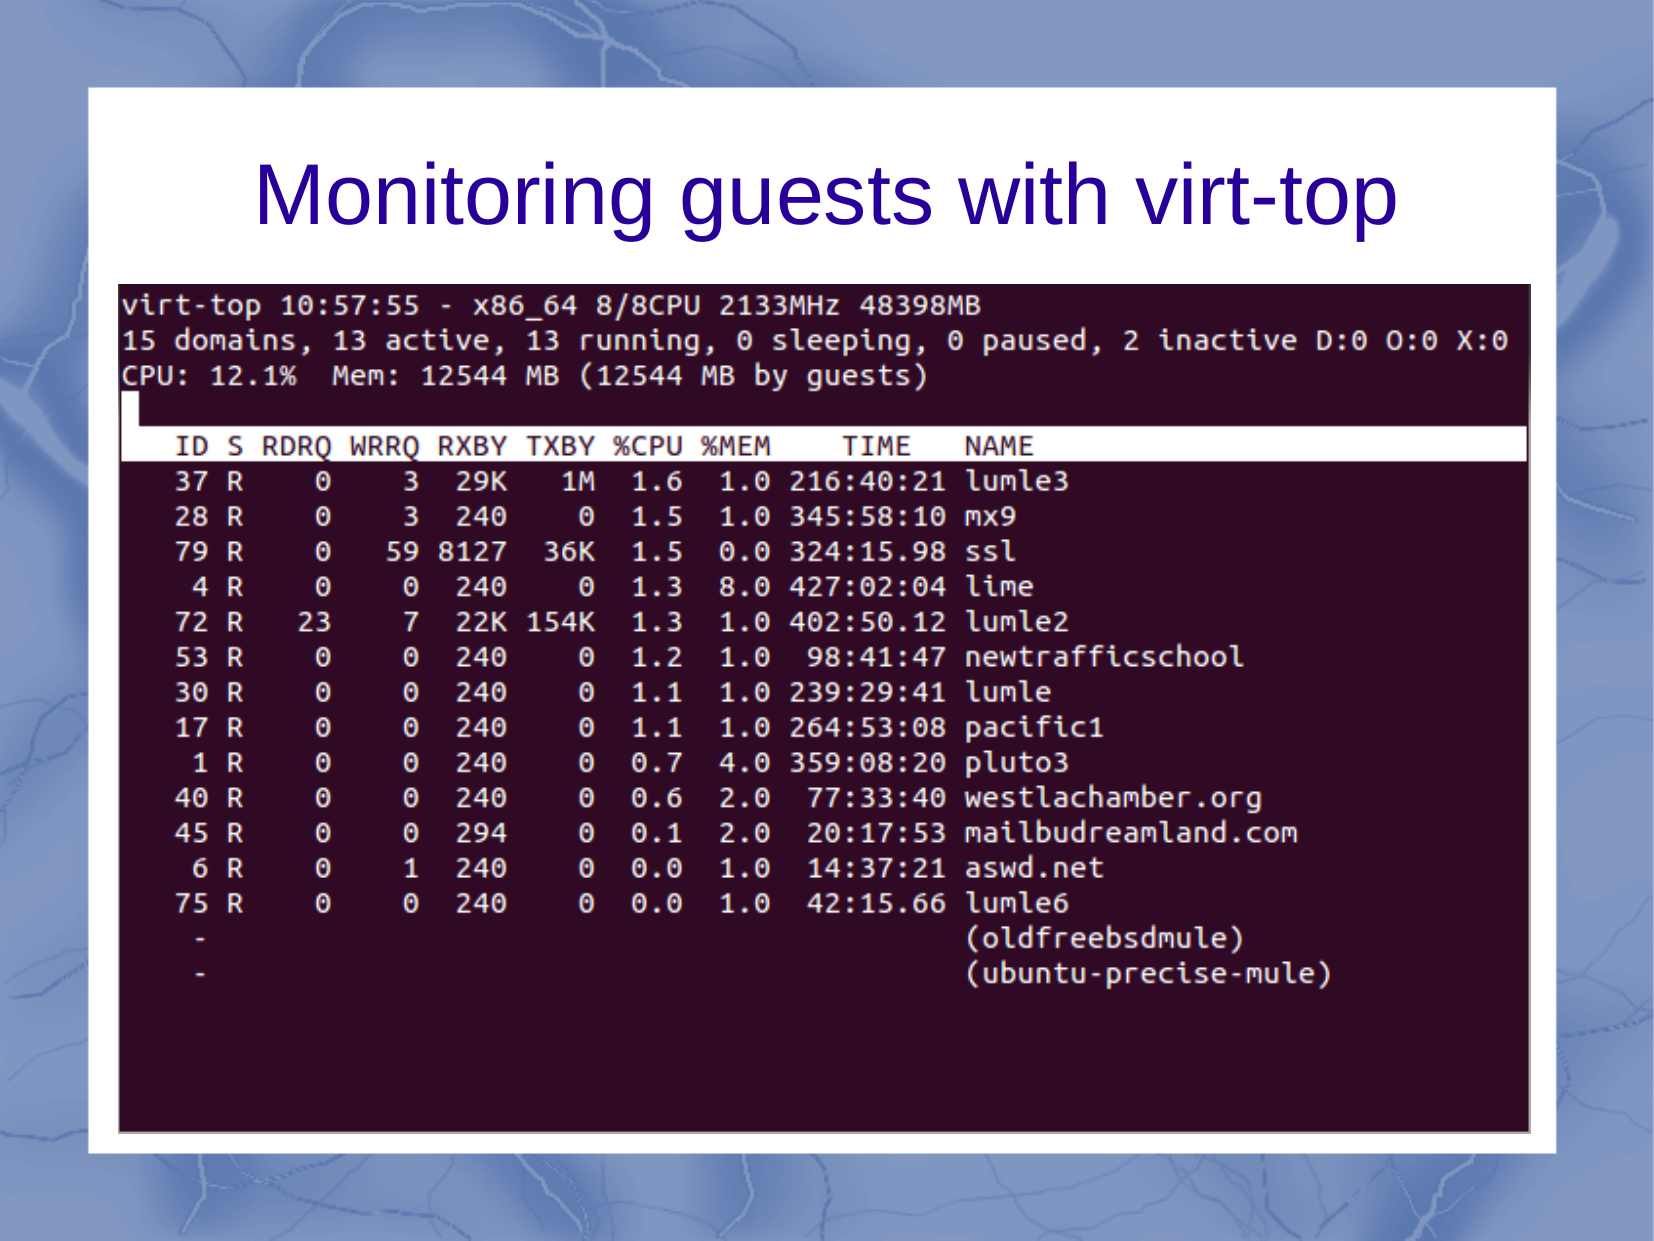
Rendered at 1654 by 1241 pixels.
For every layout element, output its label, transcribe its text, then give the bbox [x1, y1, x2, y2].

title Monitoring guests with virt-top [118, 90, 1536, 298]
picture [0, 0, 1654, 1241]
